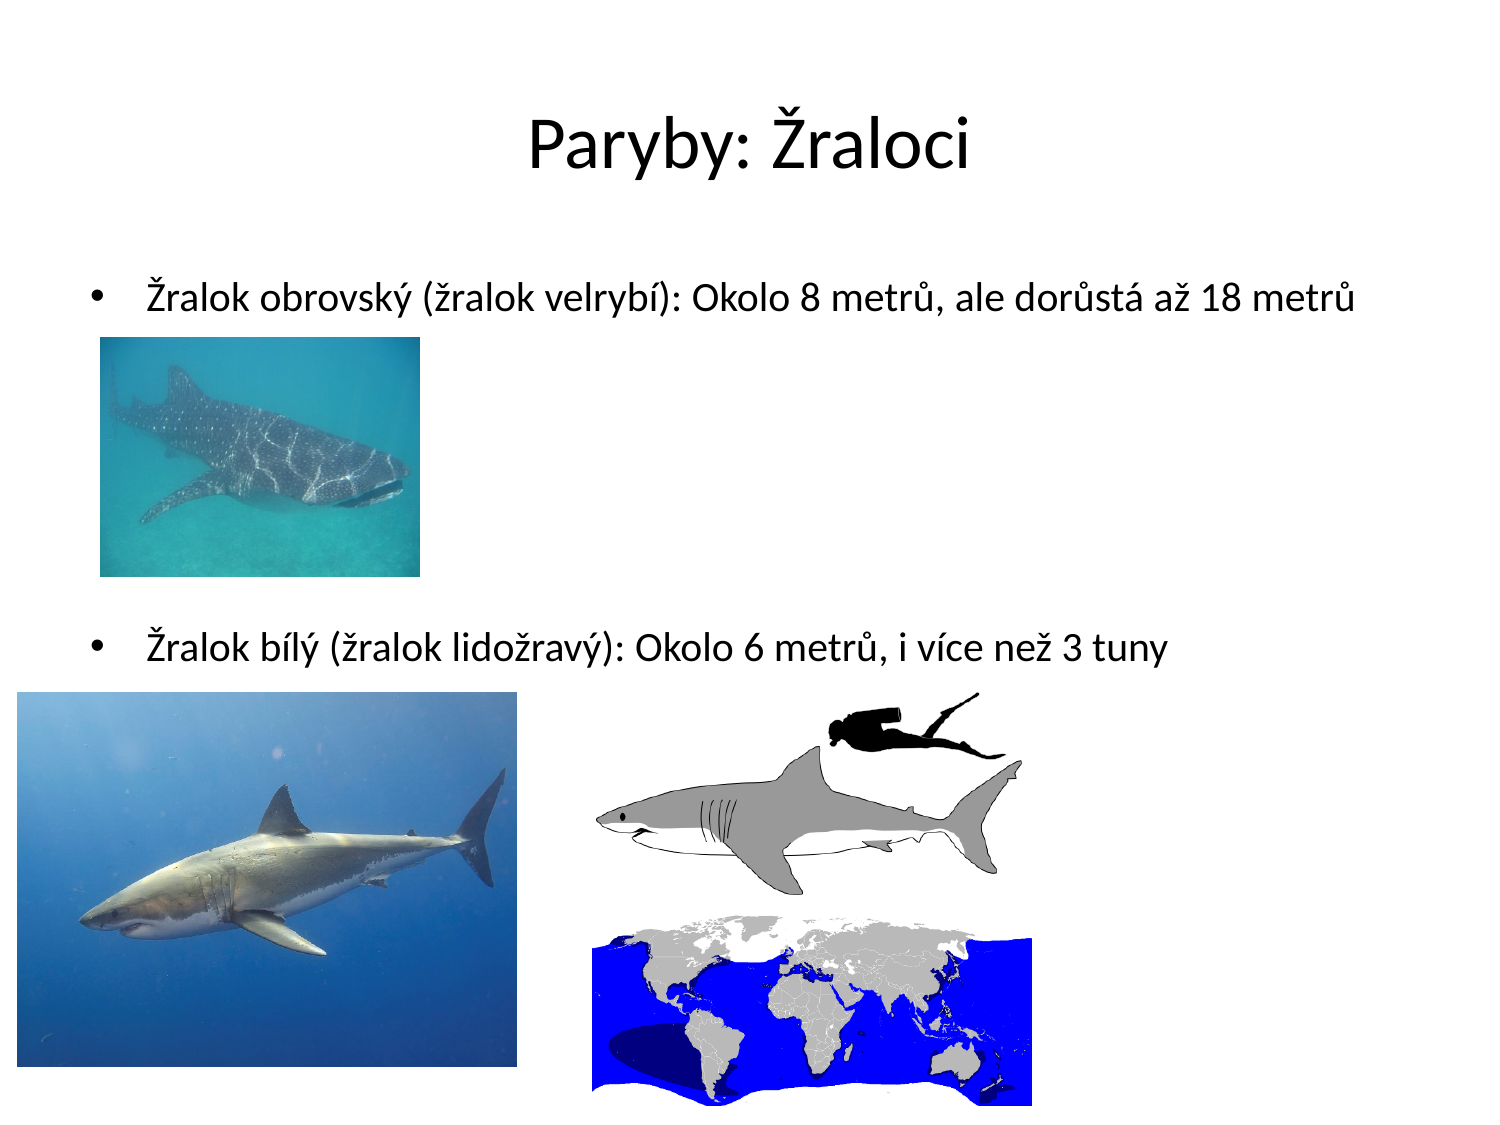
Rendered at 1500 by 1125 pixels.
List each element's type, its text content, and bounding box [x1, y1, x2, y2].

picture [100, 337, 420, 578]
picture [592, 912, 1032, 1106]
title Paryby: Žraloci [75, 45, 1425, 233]
picture [596, 692, 1022, 895]
picture [17, 692, 517, 1067]
list Žralok obrovský (žralok velrybí): Okolo 8 metrů, ale dorůstá až 18 metrů Žralok bílý (žralok lidožravý): Okolo 6 metrů, i více než 3 tuny [75, 262, 1425, 1005]
